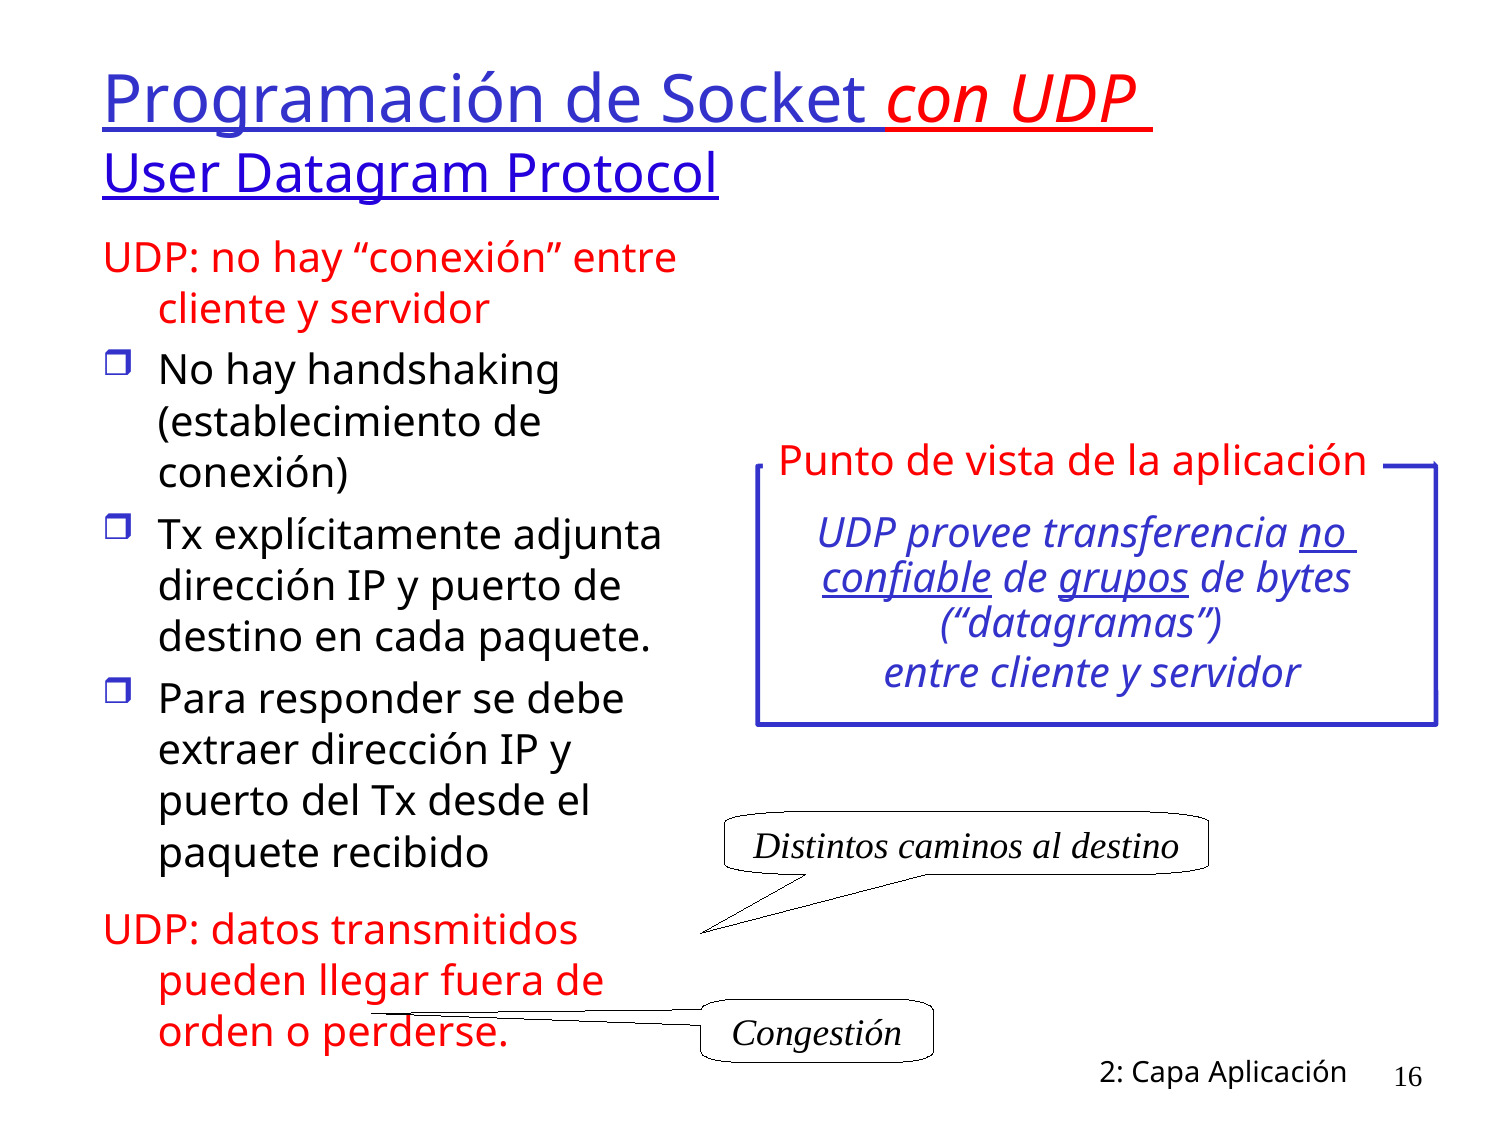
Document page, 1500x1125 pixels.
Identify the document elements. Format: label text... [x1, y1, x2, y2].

text_box UDP provee transferencia no confiable de grupos de bytes (“datagramas”) entre cliente y servidor [801, 503, 1373, 704]
title Programación de Socket con UDP User Datagram Protocol [87, 37, 1363, 225]
text_box Congestión [371, 999, 934, 1063]
list UDP: no hay “conexión” entre cliente y servidor No hay handshaking (establecimiento de conexión)‏ Tx explícitamente adjunta dirección IP y puerto de destino en cada paquete. Para responder se debe extraer dirección IP y puerto del Tx desde el paquete recibido UDP: datos transmitidos pueden llegar fuera de orden o perderse. [87, 223, 713, 1034]
text_box Punto de vista de la aplicación [762, 432, 1383, 493]
text_box Distintos caminos al destino [700, 811, 1209, 934]
